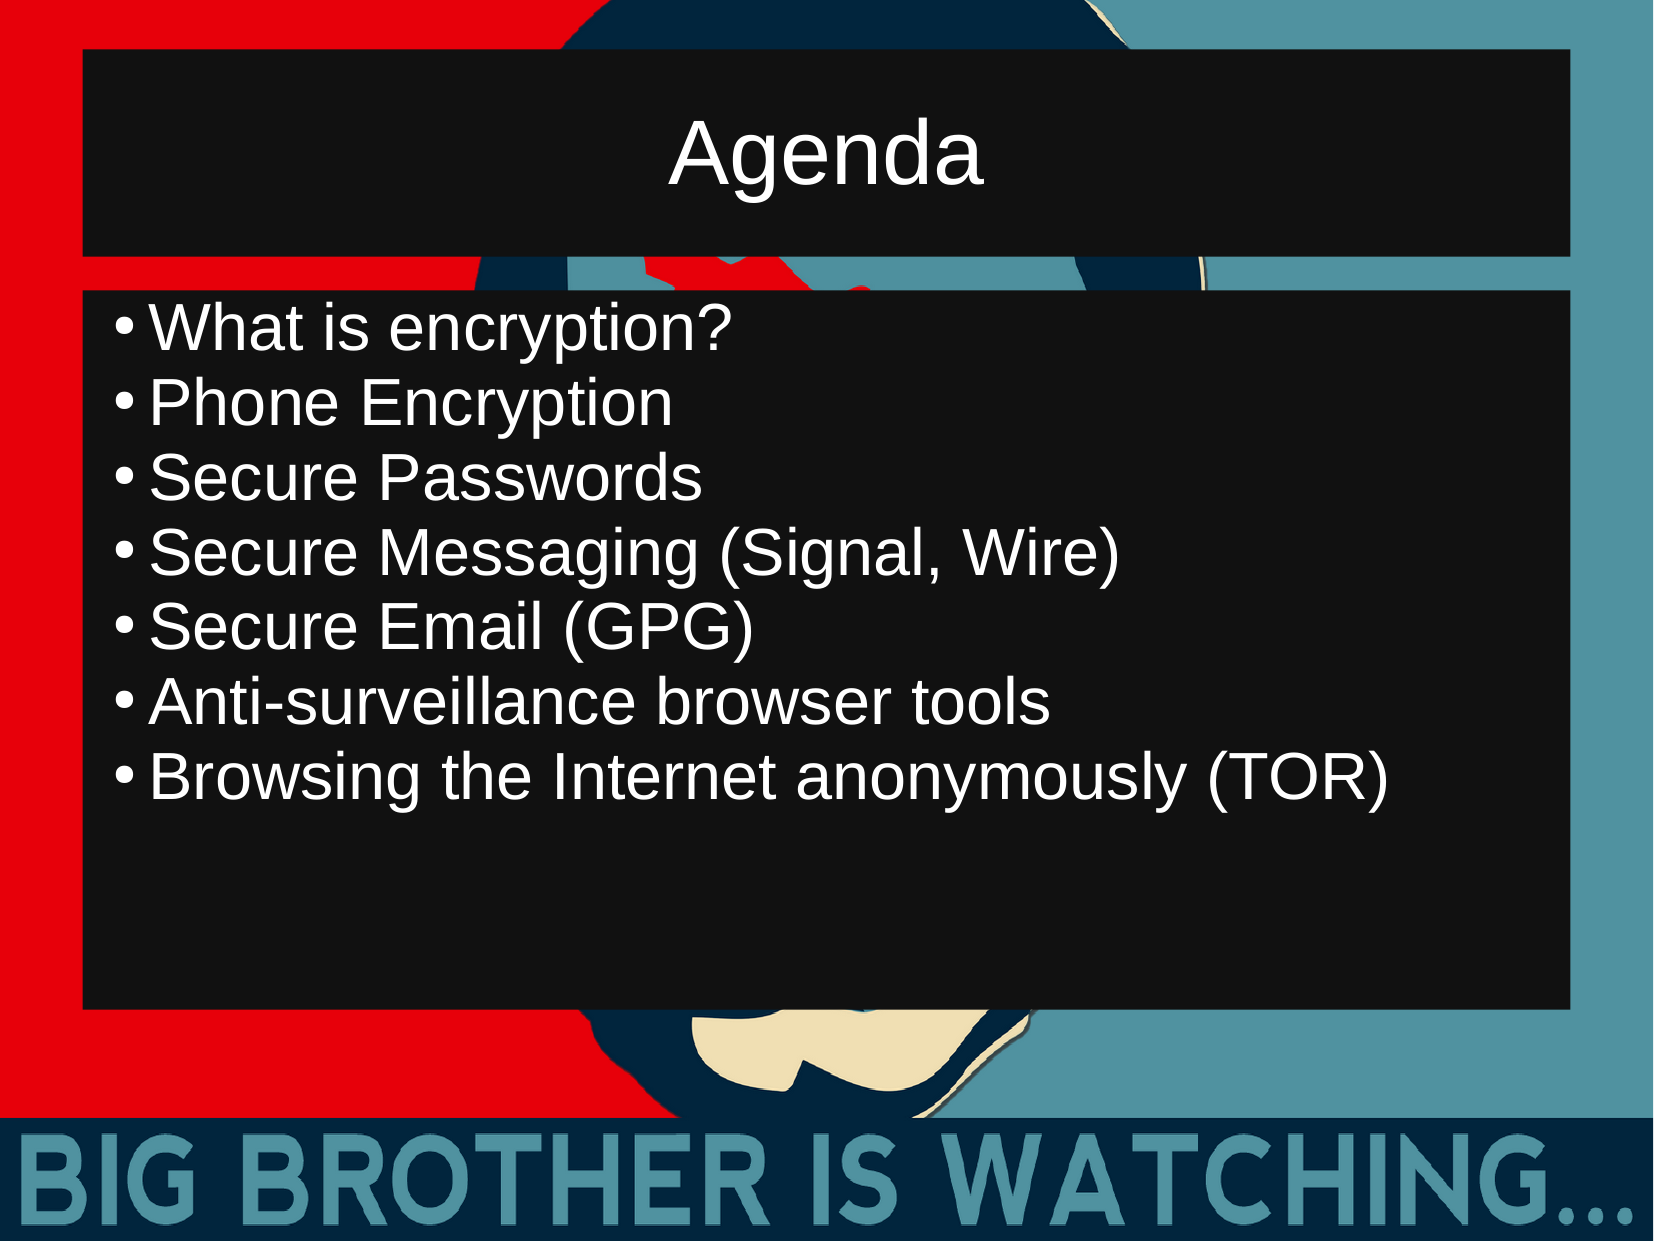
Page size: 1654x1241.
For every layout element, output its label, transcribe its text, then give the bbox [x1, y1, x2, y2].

picture [0, 0, 1654, 1241]
subtitle What is encryption? Phone Encryption Secure Passwords Secure Messaging (Signal, Wire) Secure Email (GPG) Anti-surveillance browser tools Browsing the Internet anonymously (TOR) [82, 290, 1571, 1010]
title Agenda [82, 49, 1571, 257]
